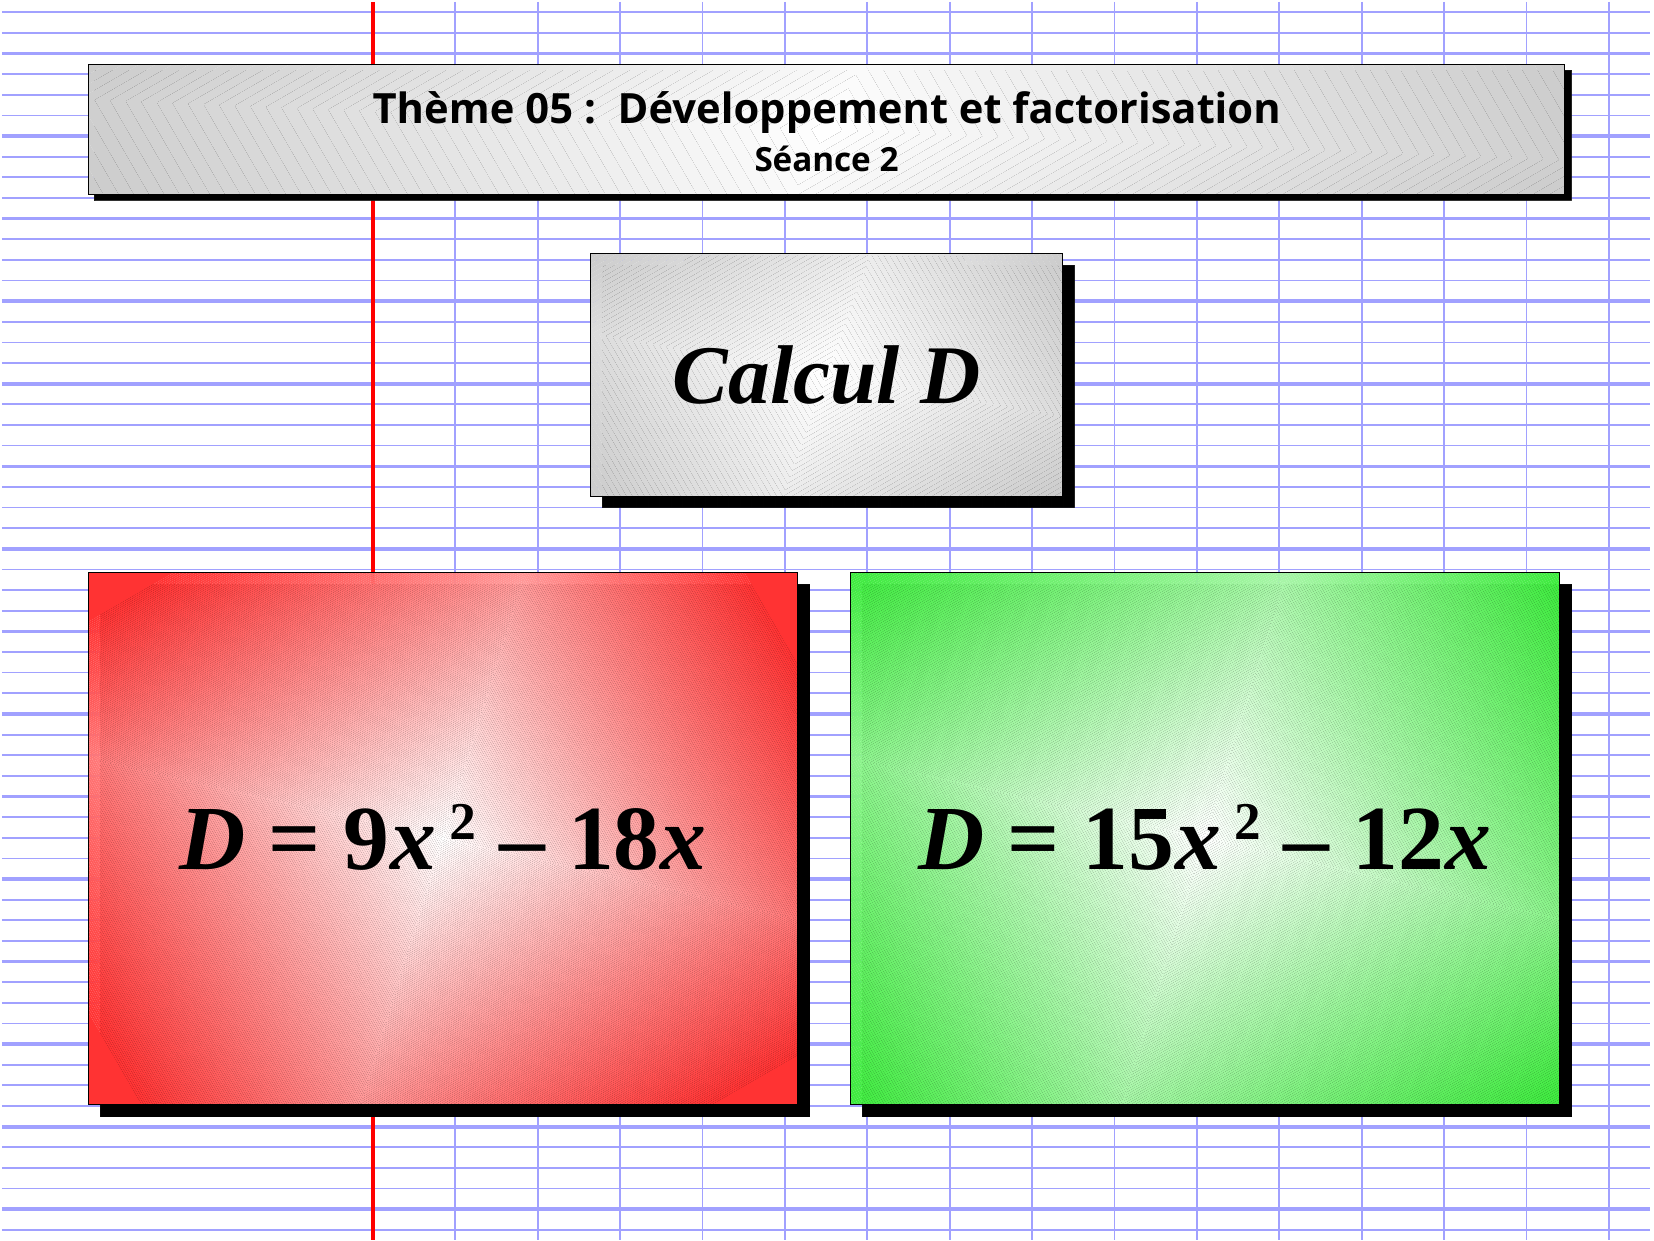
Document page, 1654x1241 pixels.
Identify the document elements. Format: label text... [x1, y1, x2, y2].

text_box Calcul D [590, 253, 1063, 497]
text_box D = 9x 2 – 18x [88, 572, 798, 1105]
text_box D = 15x 2 – 12x [850, 572, 1560, 1105]
text_box Thème 05 : Développement et factorisation Séance 2 [88, 64, 1565, 195]
picture [0, 0, 1654, 1241]
